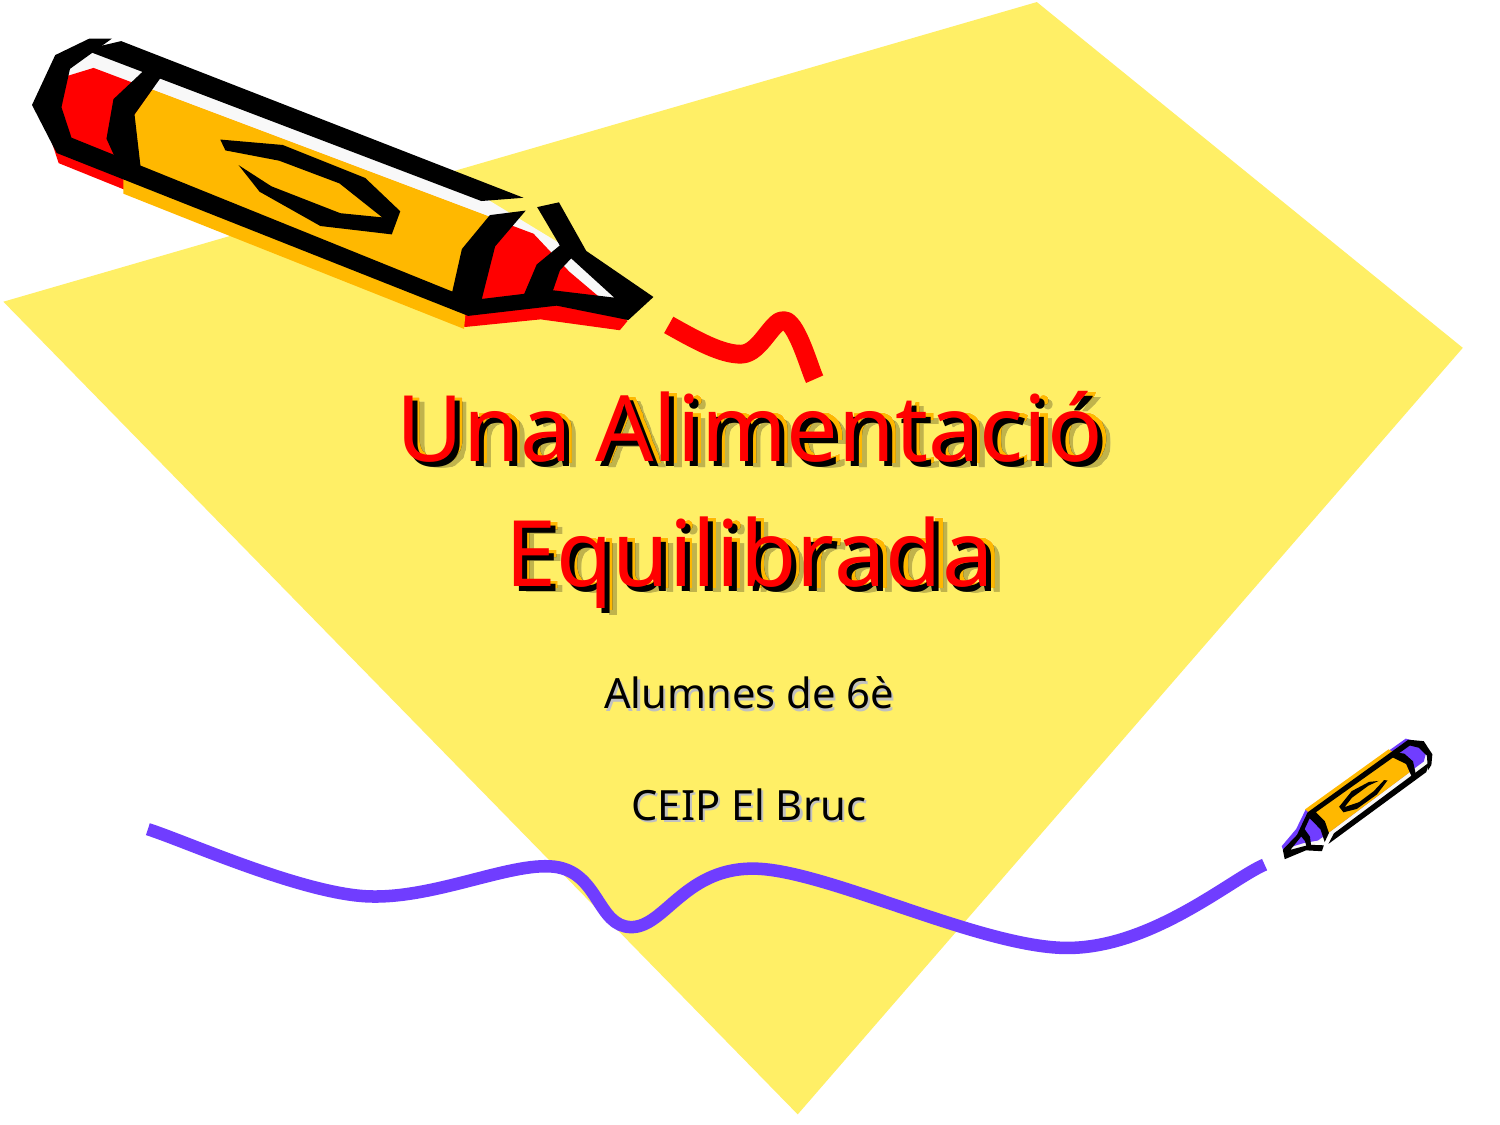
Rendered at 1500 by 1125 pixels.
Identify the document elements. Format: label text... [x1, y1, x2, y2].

subtitle Alumnes de 6è CEIP El Bruc [254, 664, 1244, 830]
title Una Alimentació Equilibrada [225, 247, 1276, 621]
